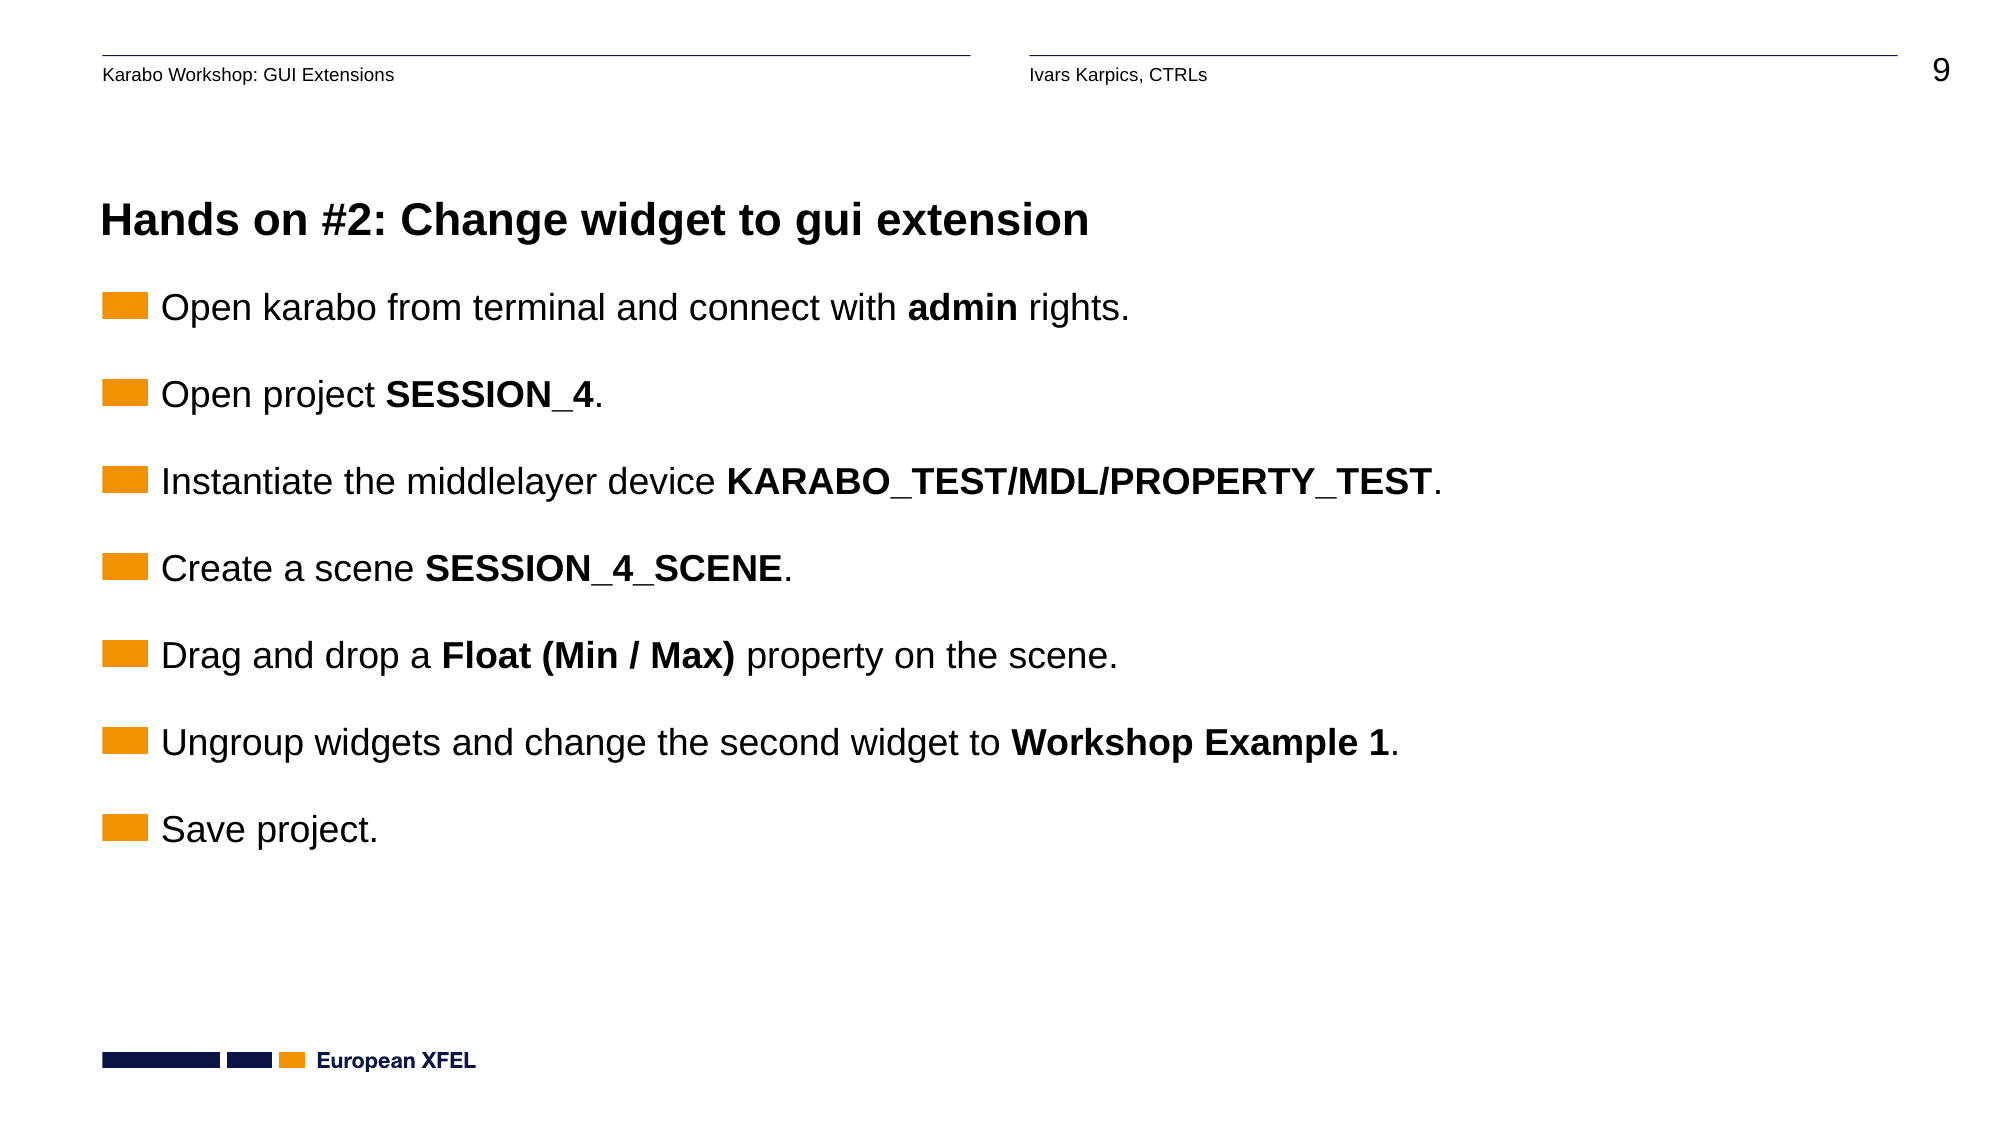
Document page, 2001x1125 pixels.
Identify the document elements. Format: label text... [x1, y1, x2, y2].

list Open karabo from terminal and connect with admin rights. Open project SESSION_4. Instantiate the middlelayer device KARABO_TEST/MDL/PROPERTY_TEST. Create a scene SESSION_4_SCENE. Drag and drop a Float (Min / Max) property on the scene. Ungroup widgets and change the second widget to Workshop Example 1. Save project. [102, 278, 1898, 917]
title Hands on #2: Change widget to gui extension [100, 116, 1898, 245]
